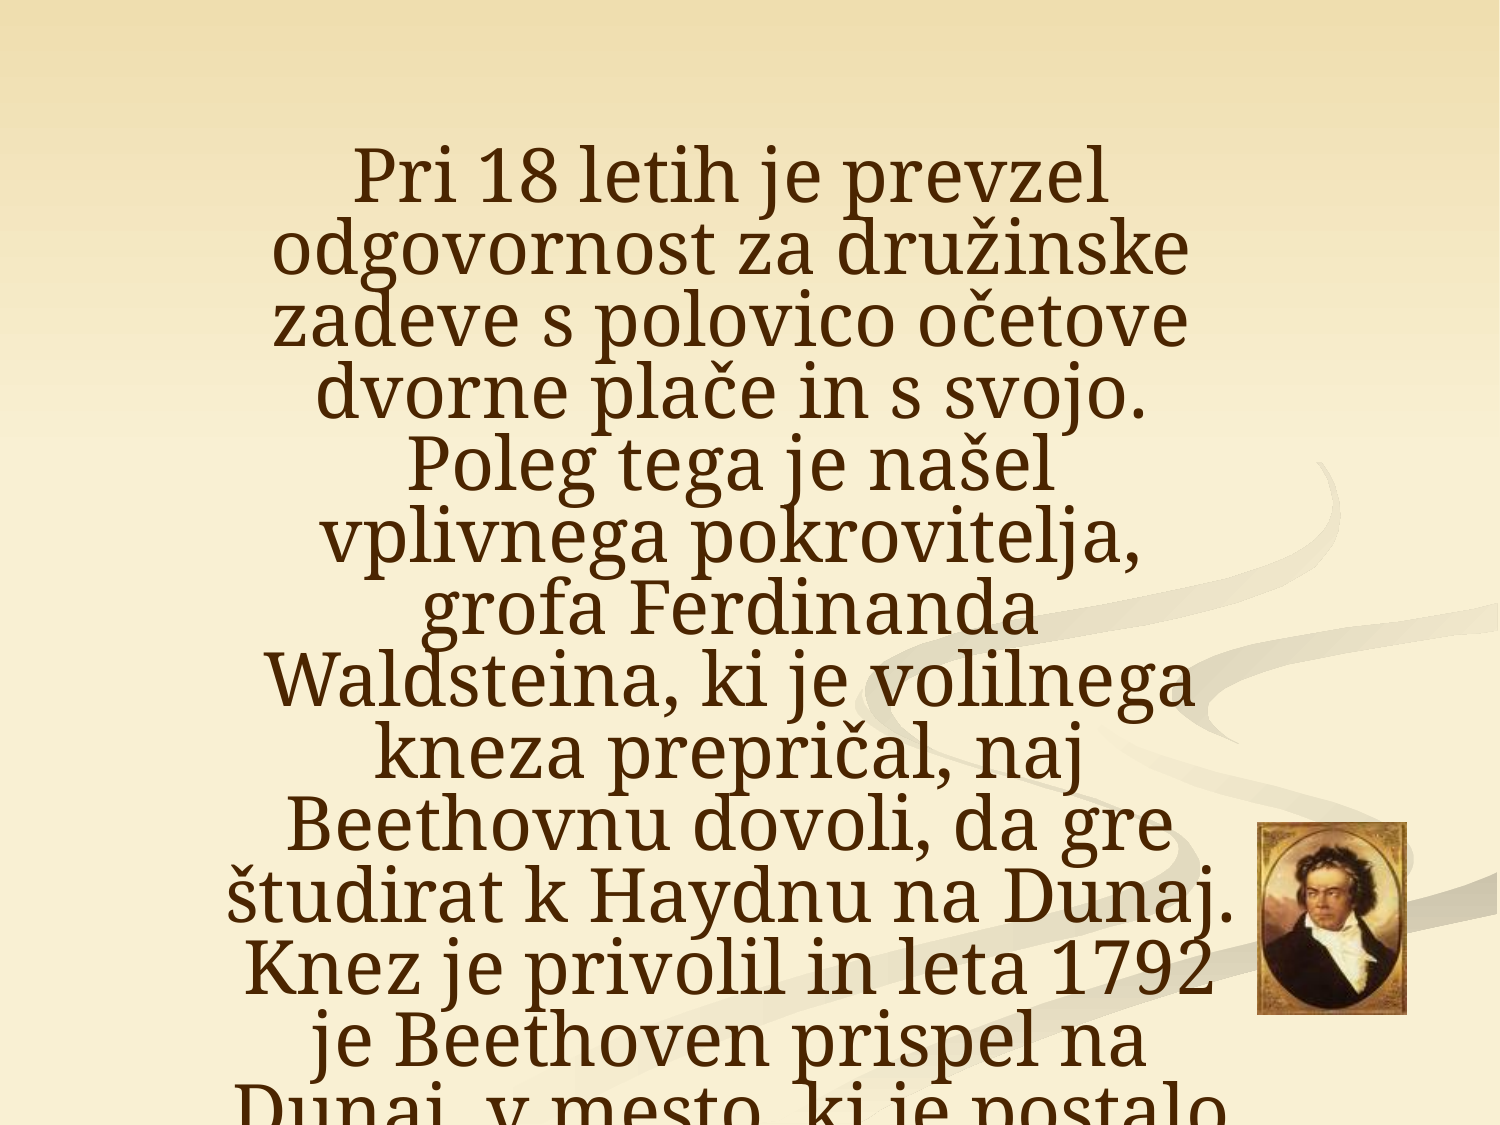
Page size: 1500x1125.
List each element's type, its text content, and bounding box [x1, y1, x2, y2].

picture [1257, 822, 1407, 1015]
subtitle Pri 18 letih je prevzel odgovornost za družinske zadeve s polovico očetove dvorne plače in s svojo. Poleg tega je našel vplivnega pokrovitelja, grofa Ferdinanda Waldsteina, ki je volilnega kneza prepričal, naj Beethovnu dovoli, da gre študirat k Haydnu na Dunaj. Knez je privolil in leta 1792 je Beethoven prispel na Dunaj, v mesto, ki je postalo njegov dom. [206, 137, 1257, 425]
